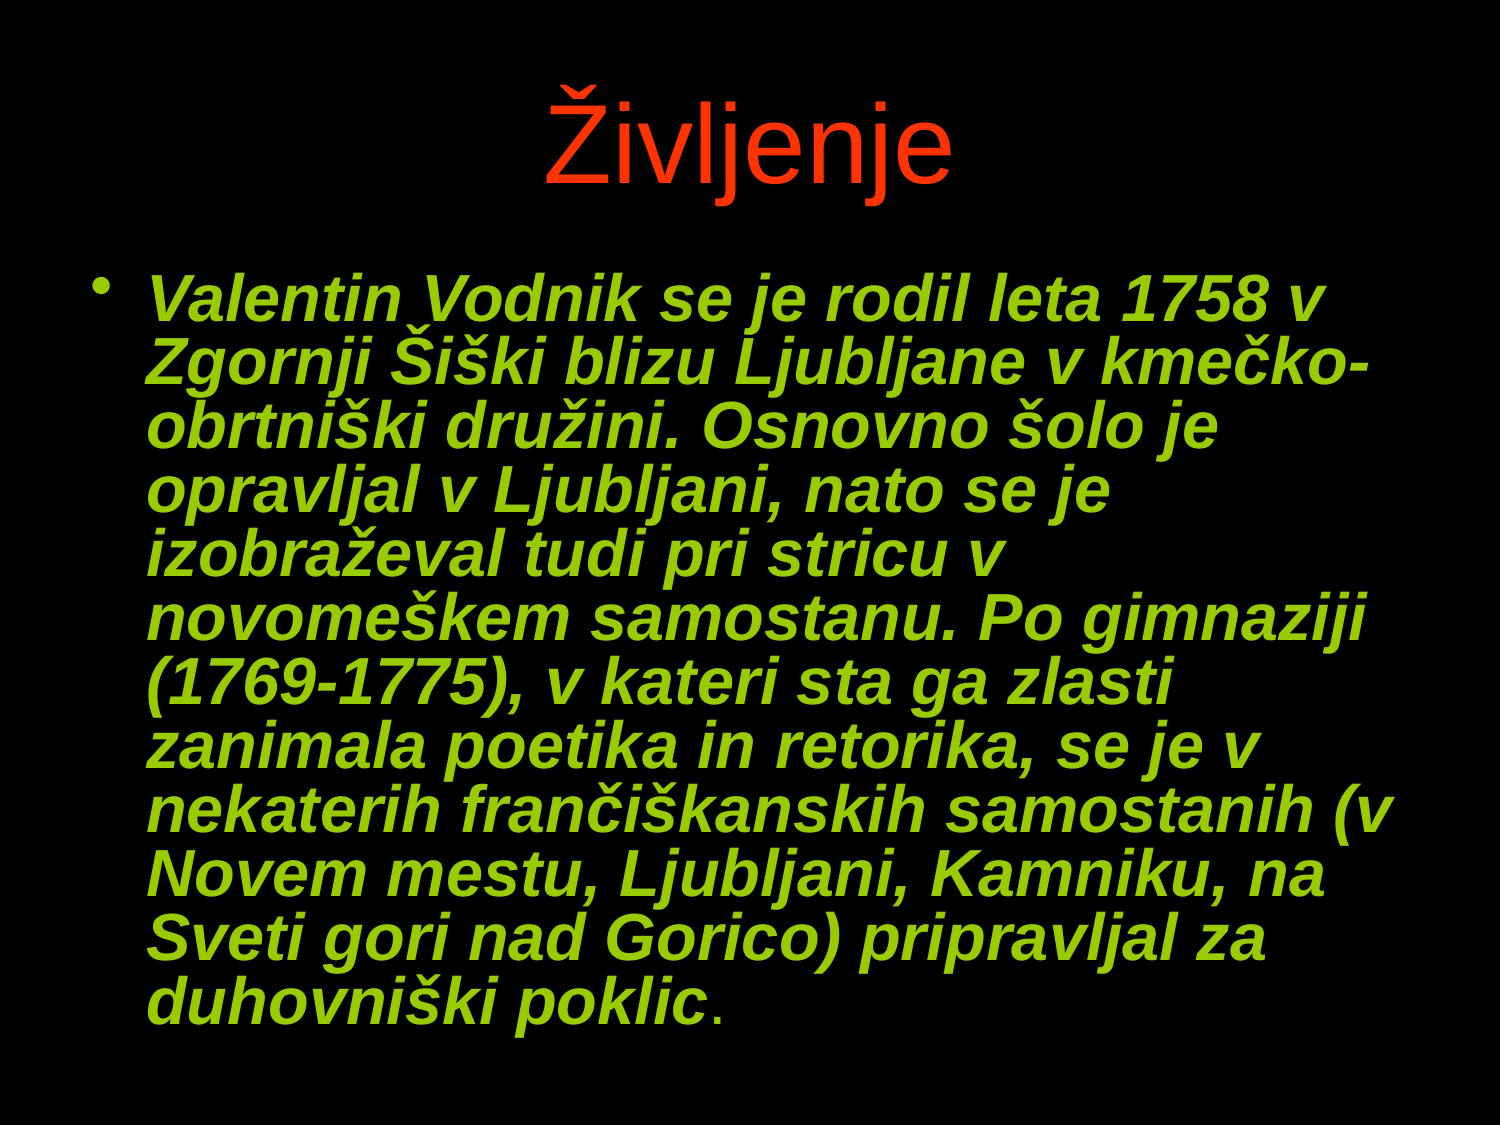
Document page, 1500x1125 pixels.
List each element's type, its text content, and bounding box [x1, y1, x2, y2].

title Življenje [75, 45, 1425, 233]
list Valentin Vodnik se je rodil leta 1758 v Zgornji Šiški blizu Ljubljane v kmečko-obrtniški družini. Osnovno šolo je opravljal v Ljubljani, nato se je izobraževal tudi pri stricu v novomeškem samostanu. Po gimnaziji (1769-1775), v kateri sta ga zlasti zanimala poetika in retorika, se je v nekaterih frančiškanskih samostanih (v Novem mestu, Ljubljani, Kamniku, na Sveti gori nad Gorico) pripravljal za duhovniški poklic. [75, 262, 1425, 1083]
